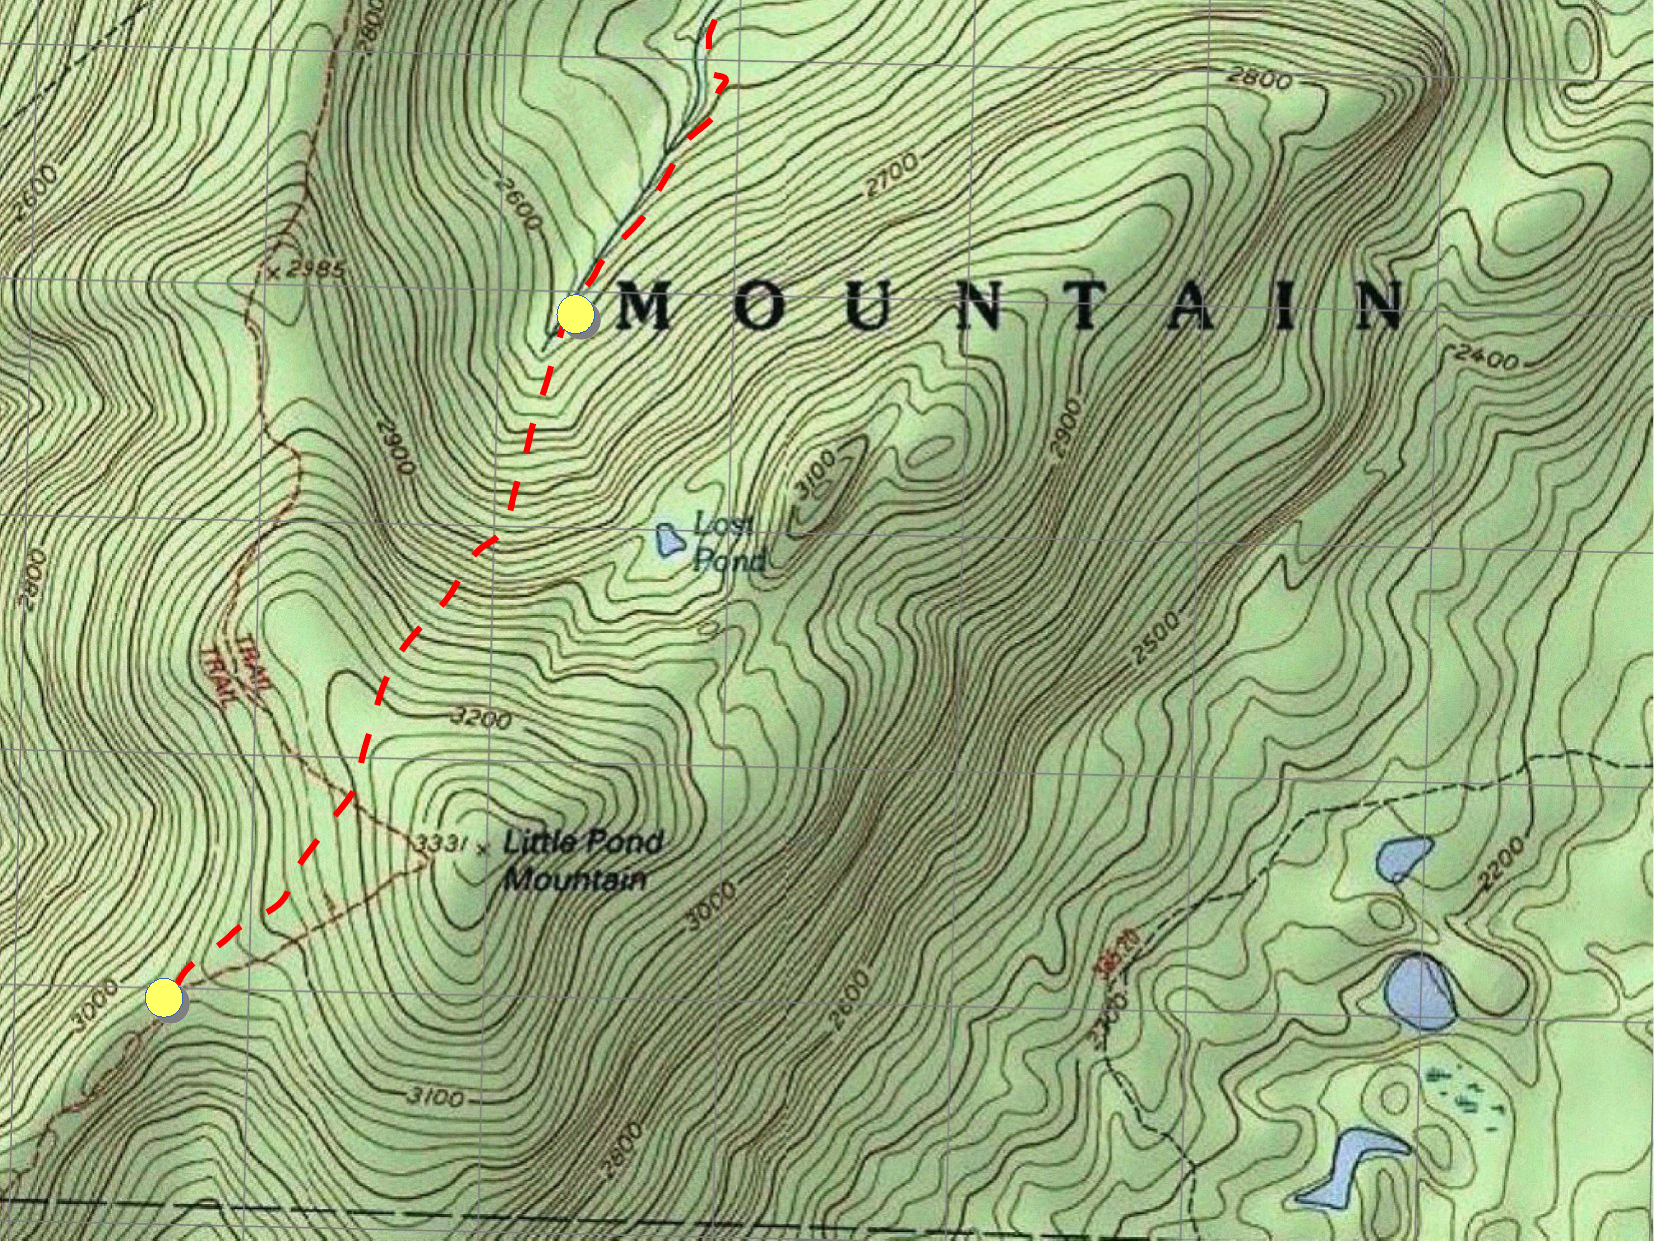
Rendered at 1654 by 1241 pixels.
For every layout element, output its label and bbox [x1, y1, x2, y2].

text_box [145, 978, 183, 1018]
picture [0, 0, 1654, 1241]
text_box [556, 294, 595, 334]
